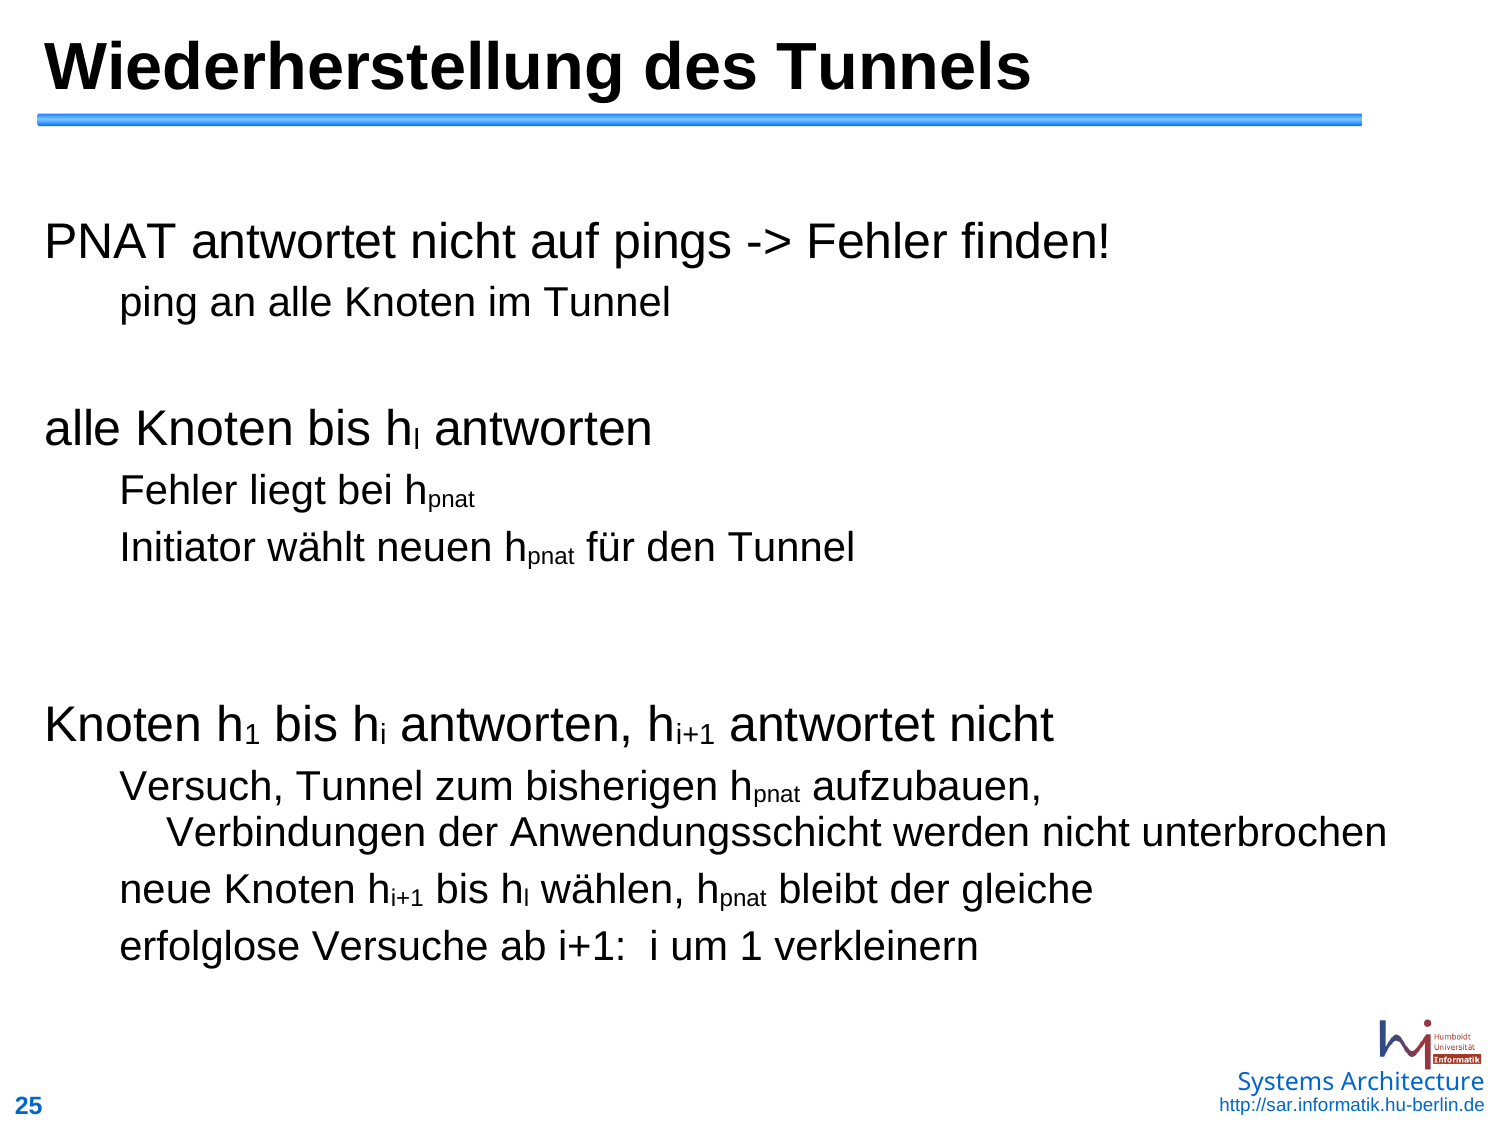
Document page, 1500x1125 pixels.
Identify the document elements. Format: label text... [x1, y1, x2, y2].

title Wiederherstellung des Tunnels [29, 20, 1500, 114]
list PNAT antwortet nicht auf pings -> Fehler finden! ping an alle Knoten im Tunnel [29, 137, 1500, 324]
list alle Knoten bis hl antworten Fehler liegt bei hpnat Initiator wählt neuen hpnat für den Tunnel [29, 324, 1500, 620]
picture [1376, 1023, 1483, 1071]
list Knoten h1 bis hi antworten, hi+1 antwortet nicht Versuch, Tunnel zum bisherigen hpnat aufzubauen, Verbindungen der Anwendungsschicht werden nicht unterbrochen neue Knoten hi+1 bis hl wählen, hpnat bleibt der gleiche erfolglose Versuche ab i+1: i um 1 verkleinern [29, 620, 1500, 1023]
